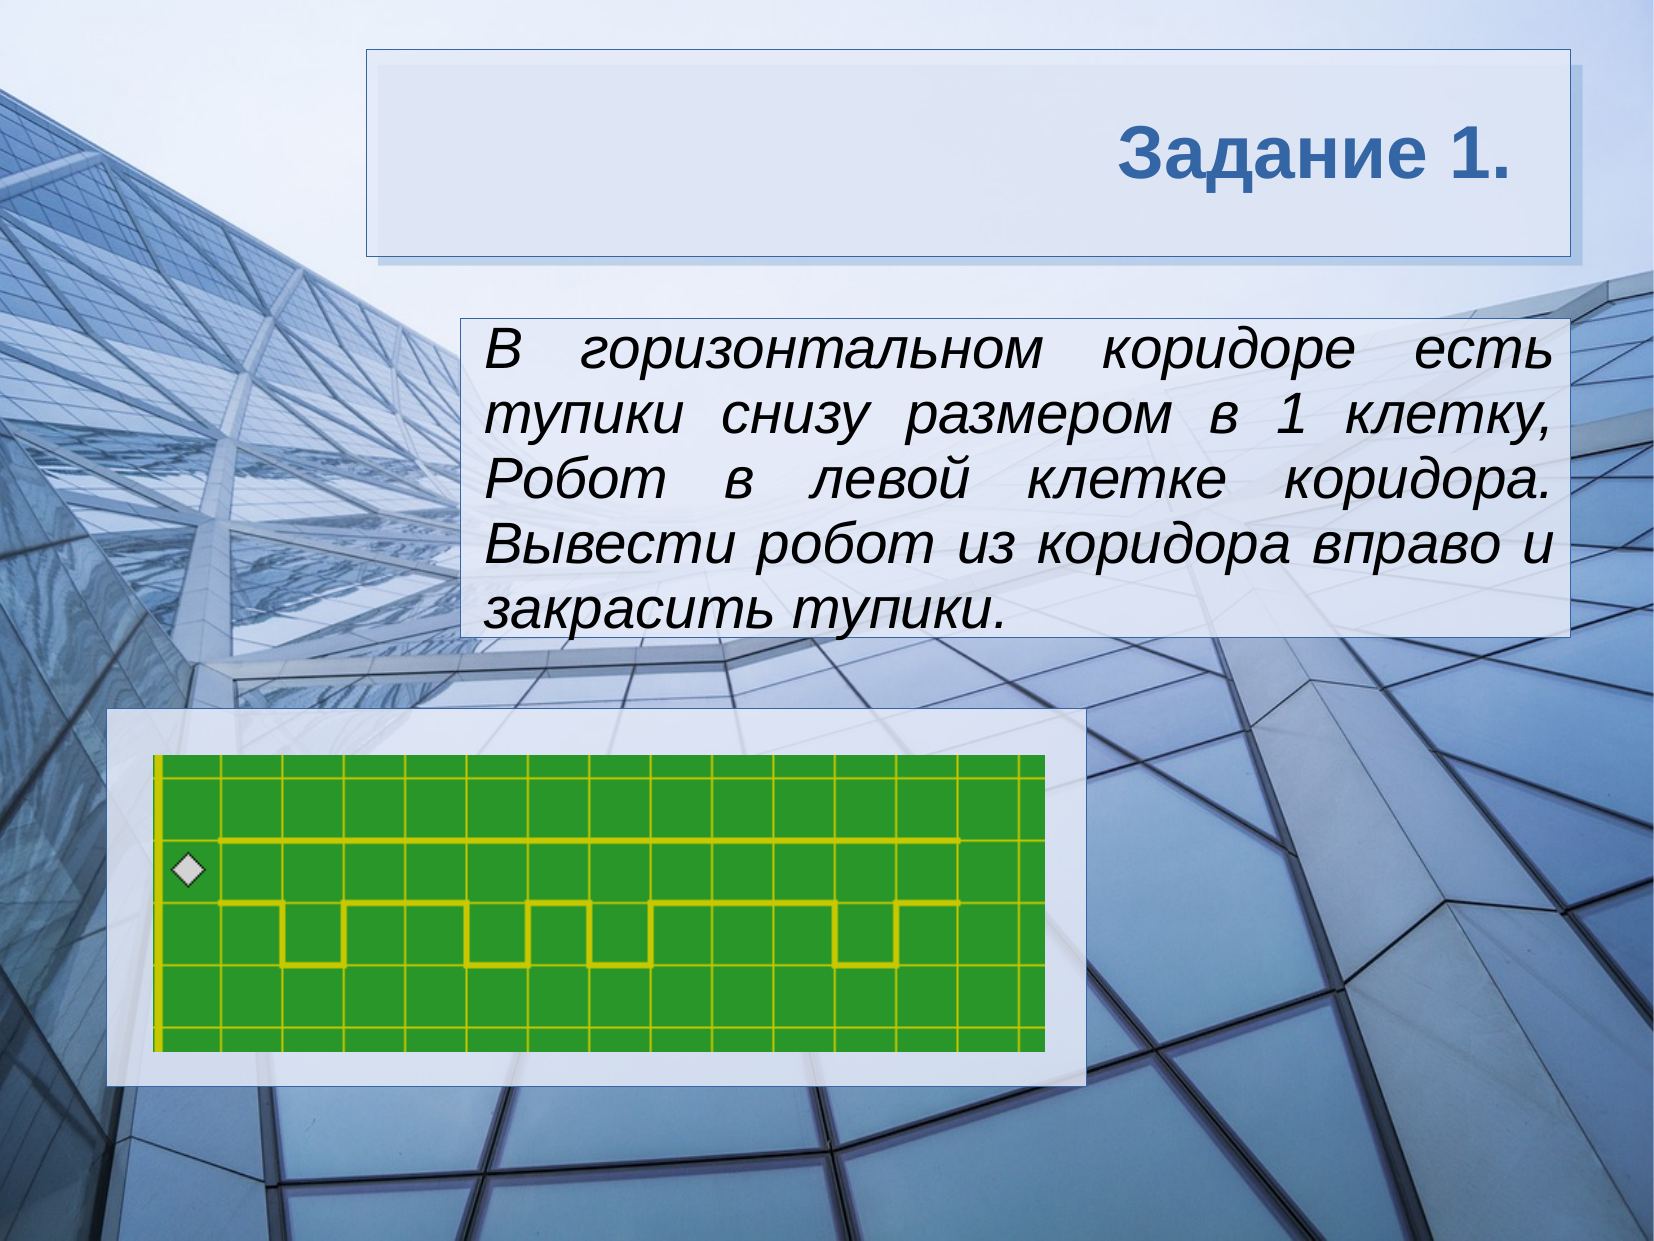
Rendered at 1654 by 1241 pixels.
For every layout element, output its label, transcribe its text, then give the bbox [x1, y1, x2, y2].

picture [0, 0, 1654, 1241]
text_box [106, 708, 1087, 1087]
text_box В горизонтальном коридоре есть тупики снизу размером в 1 клетку, Робот в левой клетке коридора. Вывести робот из коридора вправо и закрасить тупики. [460, 318, 1571, 638]
text_box [377, 64, 1583, 266]
title Задание 1. [366, 49, 1571, 257]
